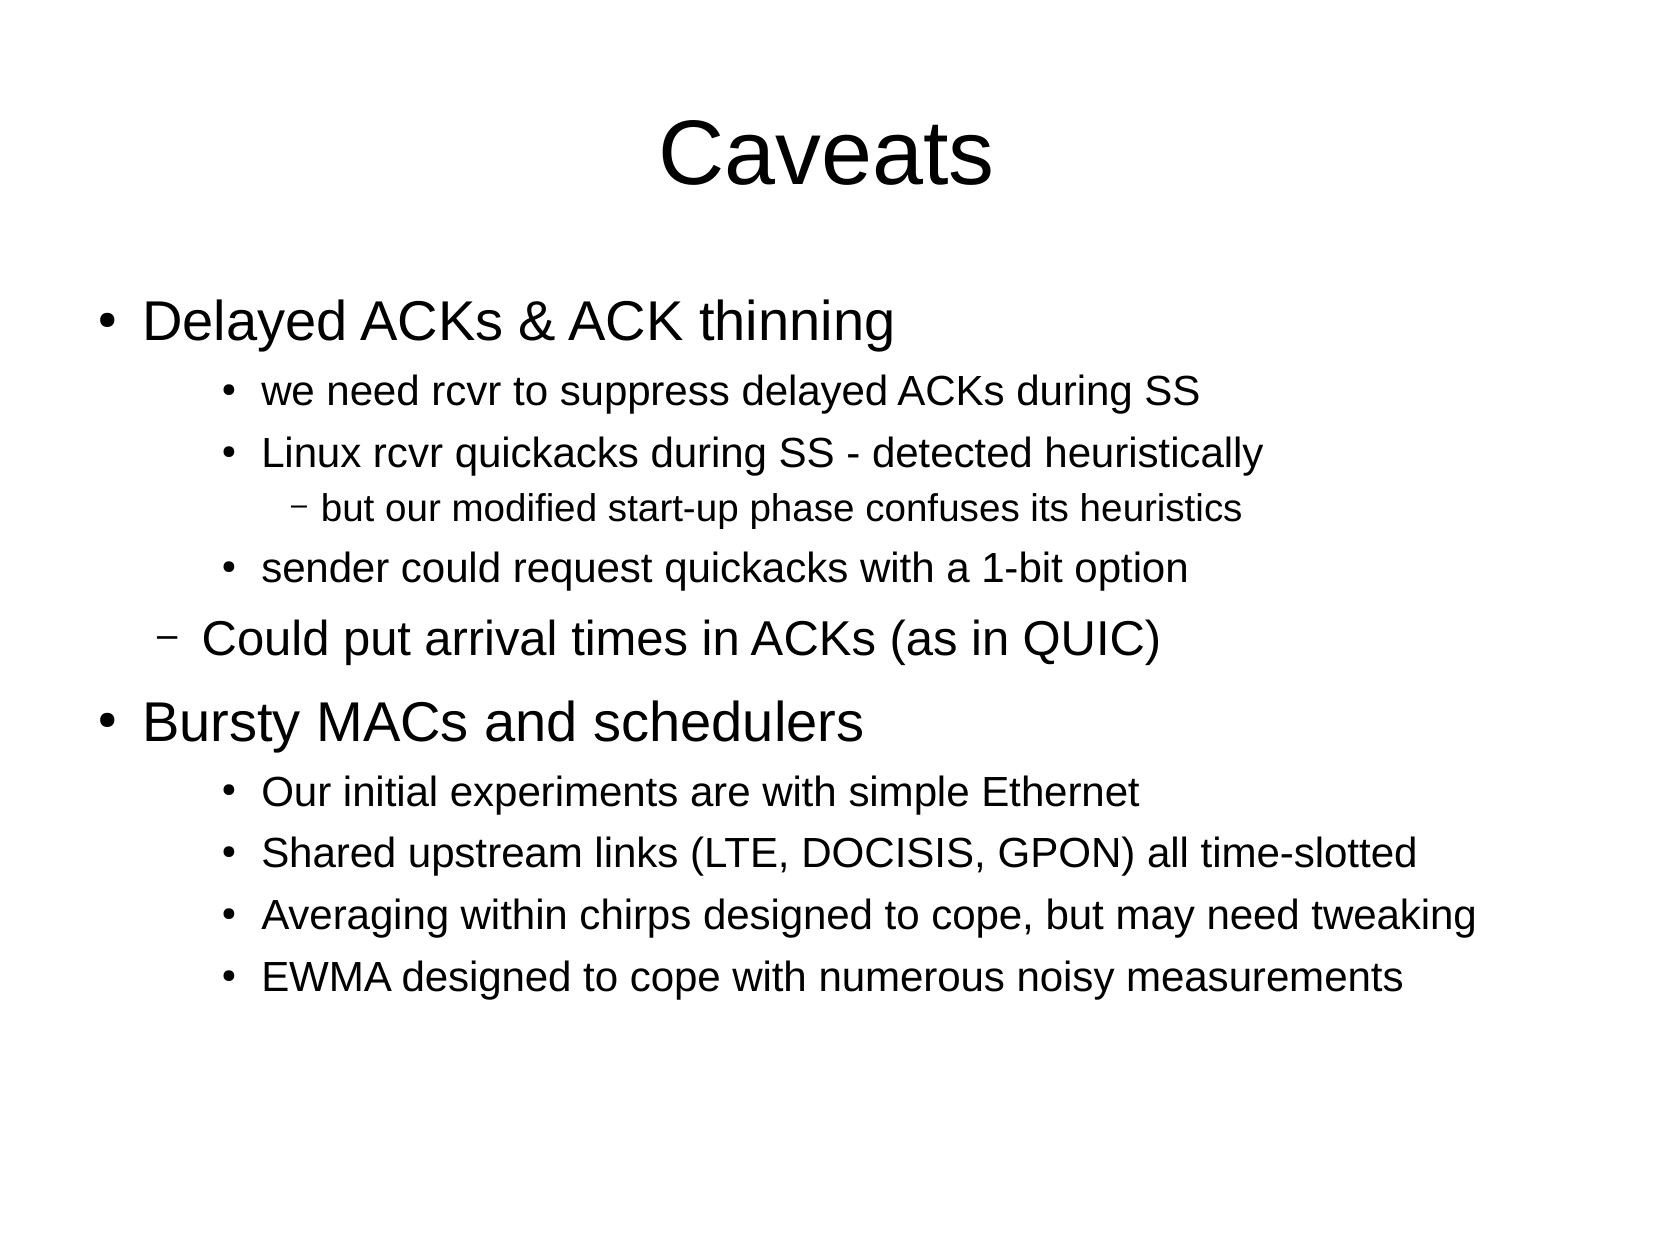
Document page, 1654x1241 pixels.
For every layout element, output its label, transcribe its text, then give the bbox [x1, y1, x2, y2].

list Delayed ACKs & ACK thinning we need rcvr to suppress delayed ACKs during SS Linux rcvr quickacks during SS - detected heuristically but our modified start-up phase confuses its heuristics sender could request quickacks with a 1-bit option Could put arrival times in ACKs (as in QUIC) Bursty MACs and schedulers Our initial experiments are with simple Ethernet Shared upstream links (LTE, DOCISIS, GPON) all time-slotted Averaging within chirps designed to cope, but may need tweaking EWMA designed to cope with numerous noisy measurements [82, 290, 1571, 1010]
title Caveats [82, 49, 1571, 257]
